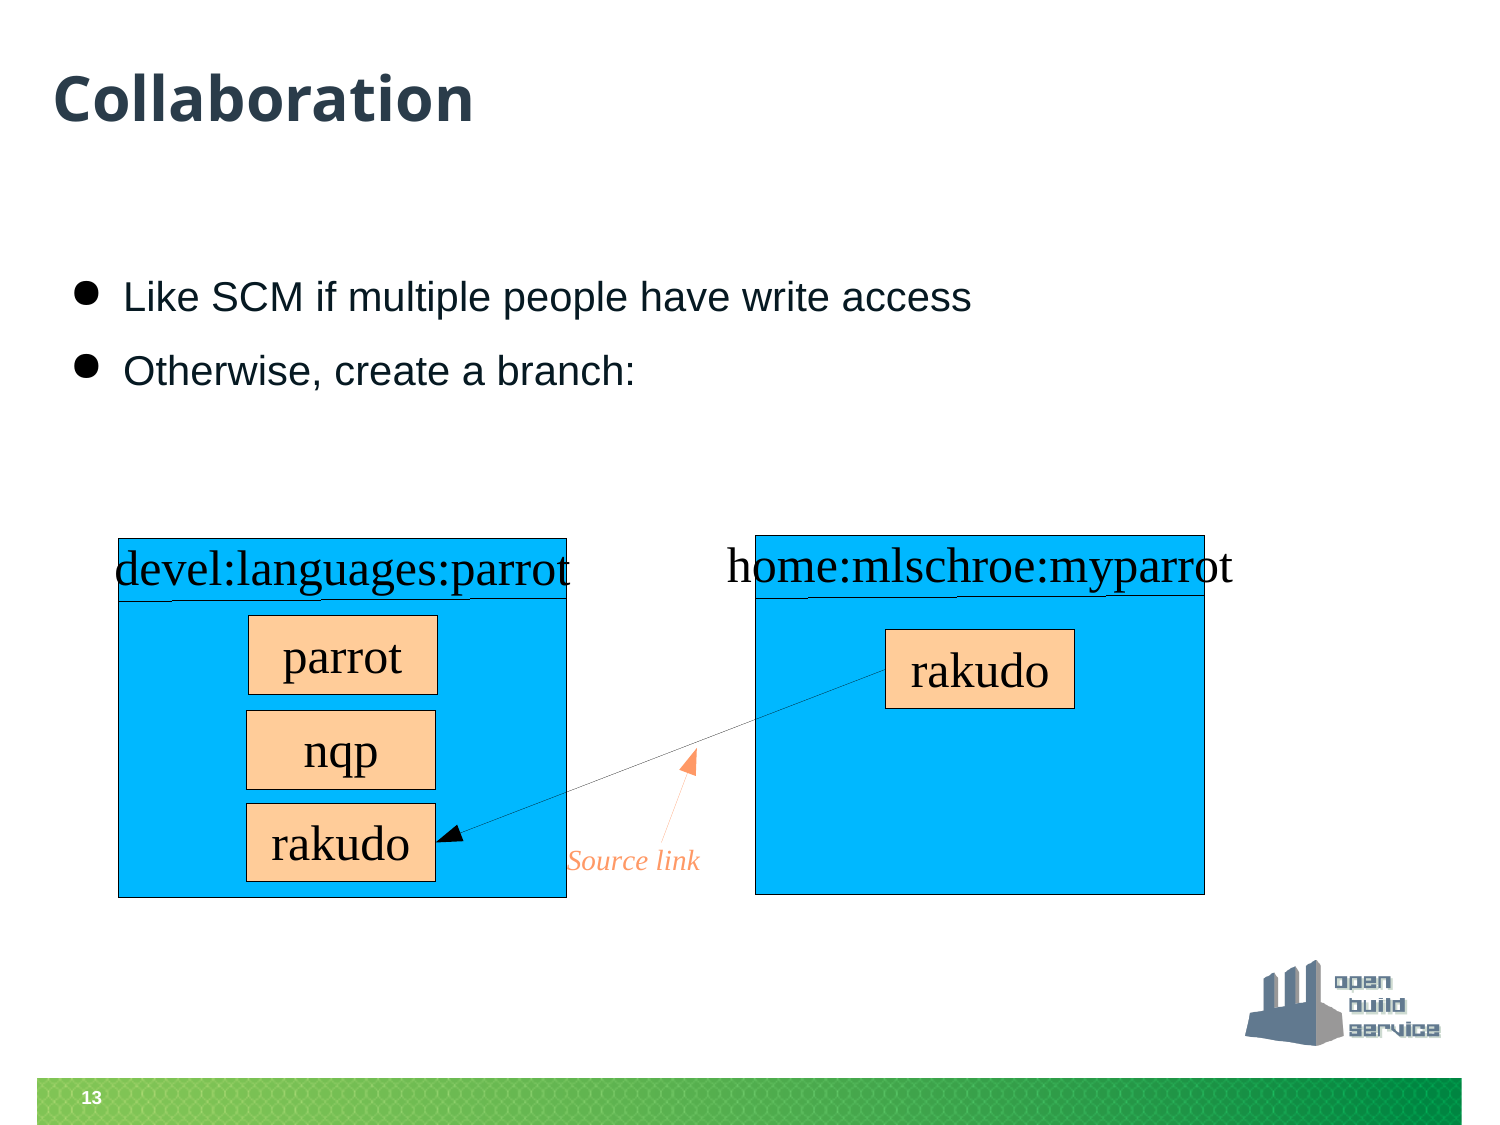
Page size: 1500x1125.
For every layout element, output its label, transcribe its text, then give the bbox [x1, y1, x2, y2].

text_box parrot [248, 615, 438, 695]
list Like SCM if multiple people have write access Otherwise, create a branch: [37, 262, 1388, 1005]
text_box home:mlschroe:myparrot [755, 535, 1205, 895]
picture [37, 1078, 1462, 1125]
text_box rakudo [885, 629, 1075, 709]
title Collaboration [37, 51, 1388, 209]
picture [1245, 960, 1441, 1046]
text_box devel:languages:parrot [118, 538, 567, 898]
text_box nqp [246, 710, 436, 790]
text_box Source link [566, 842, 700, 906]
text_box rakudo [246, 803, 436, 882]
